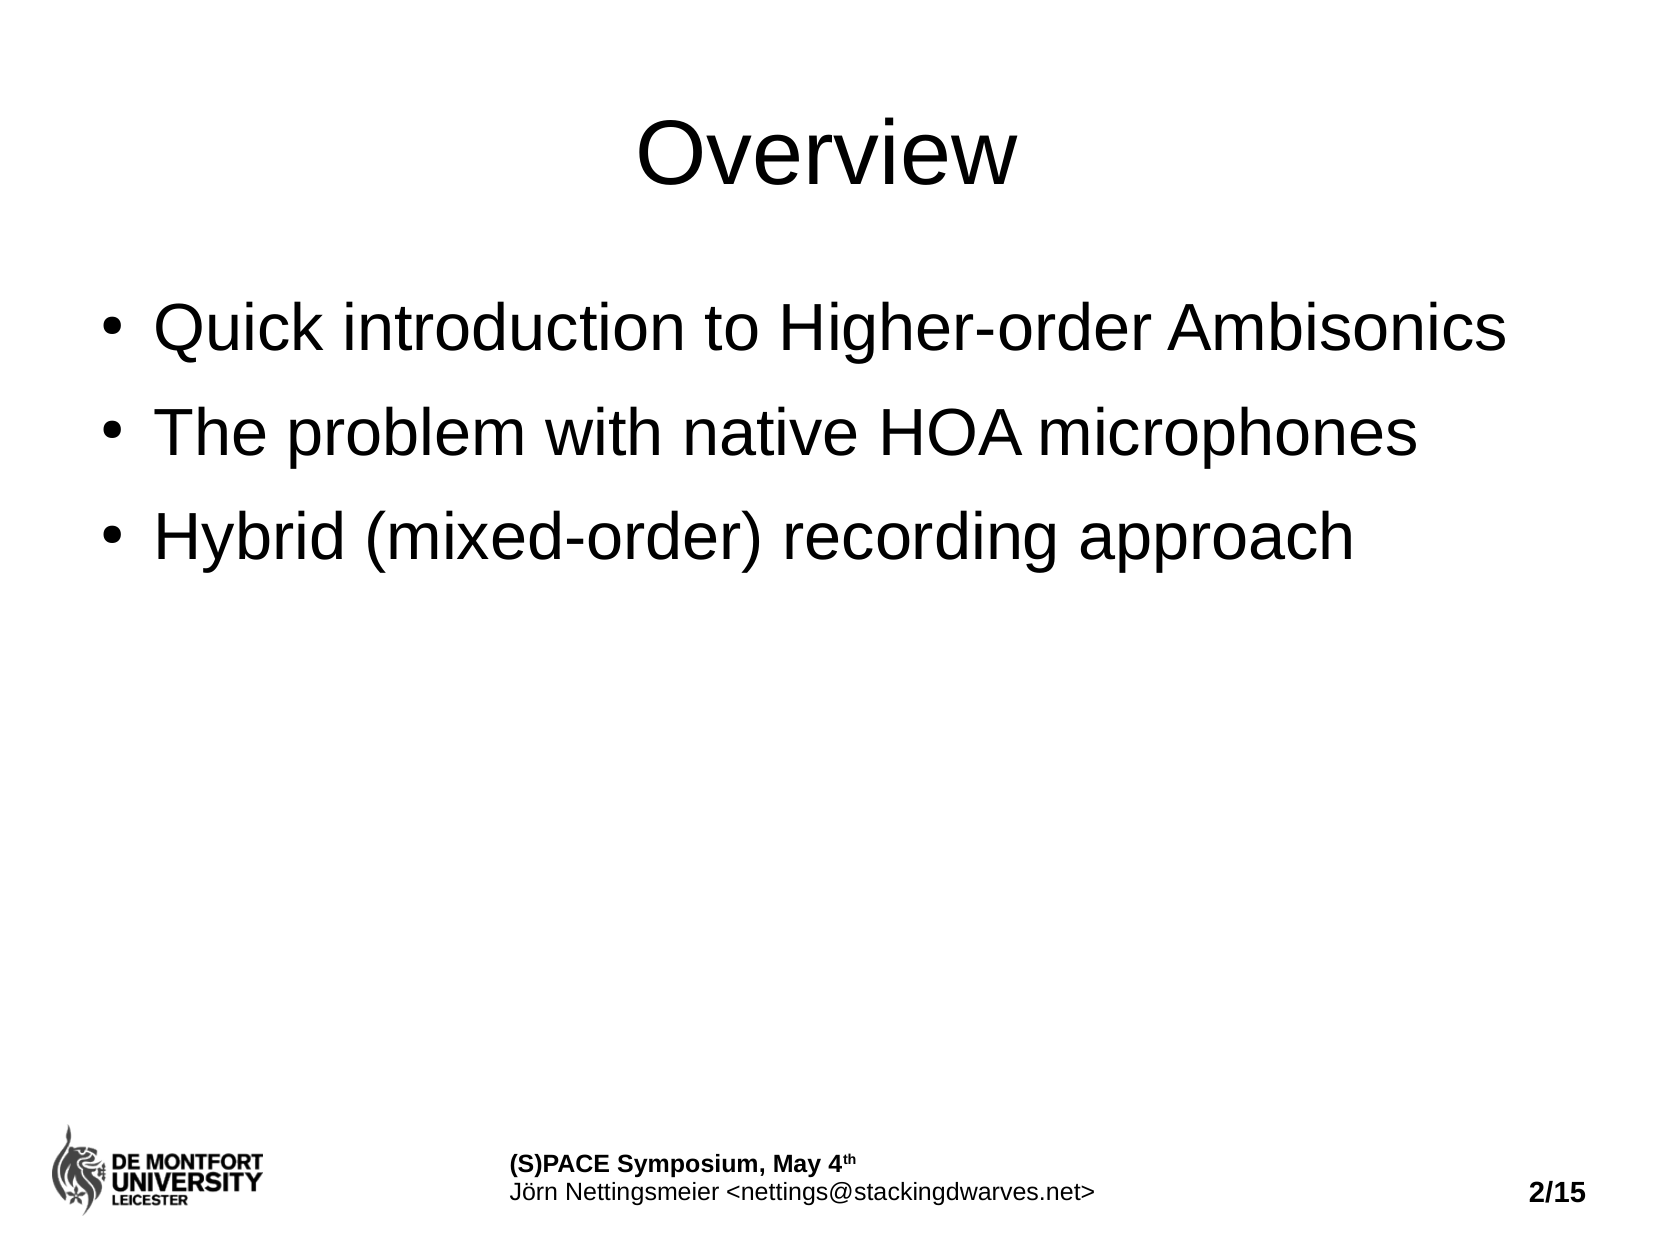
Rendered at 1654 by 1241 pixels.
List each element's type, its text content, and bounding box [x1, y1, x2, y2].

title Overview [82, 49, 1571, 257]
list Quick introduction to Higher-order Ambisonics The problem with native HOA microphones Hybrid (mixed-order) recording approach [82, 290, 1571, 1109]
